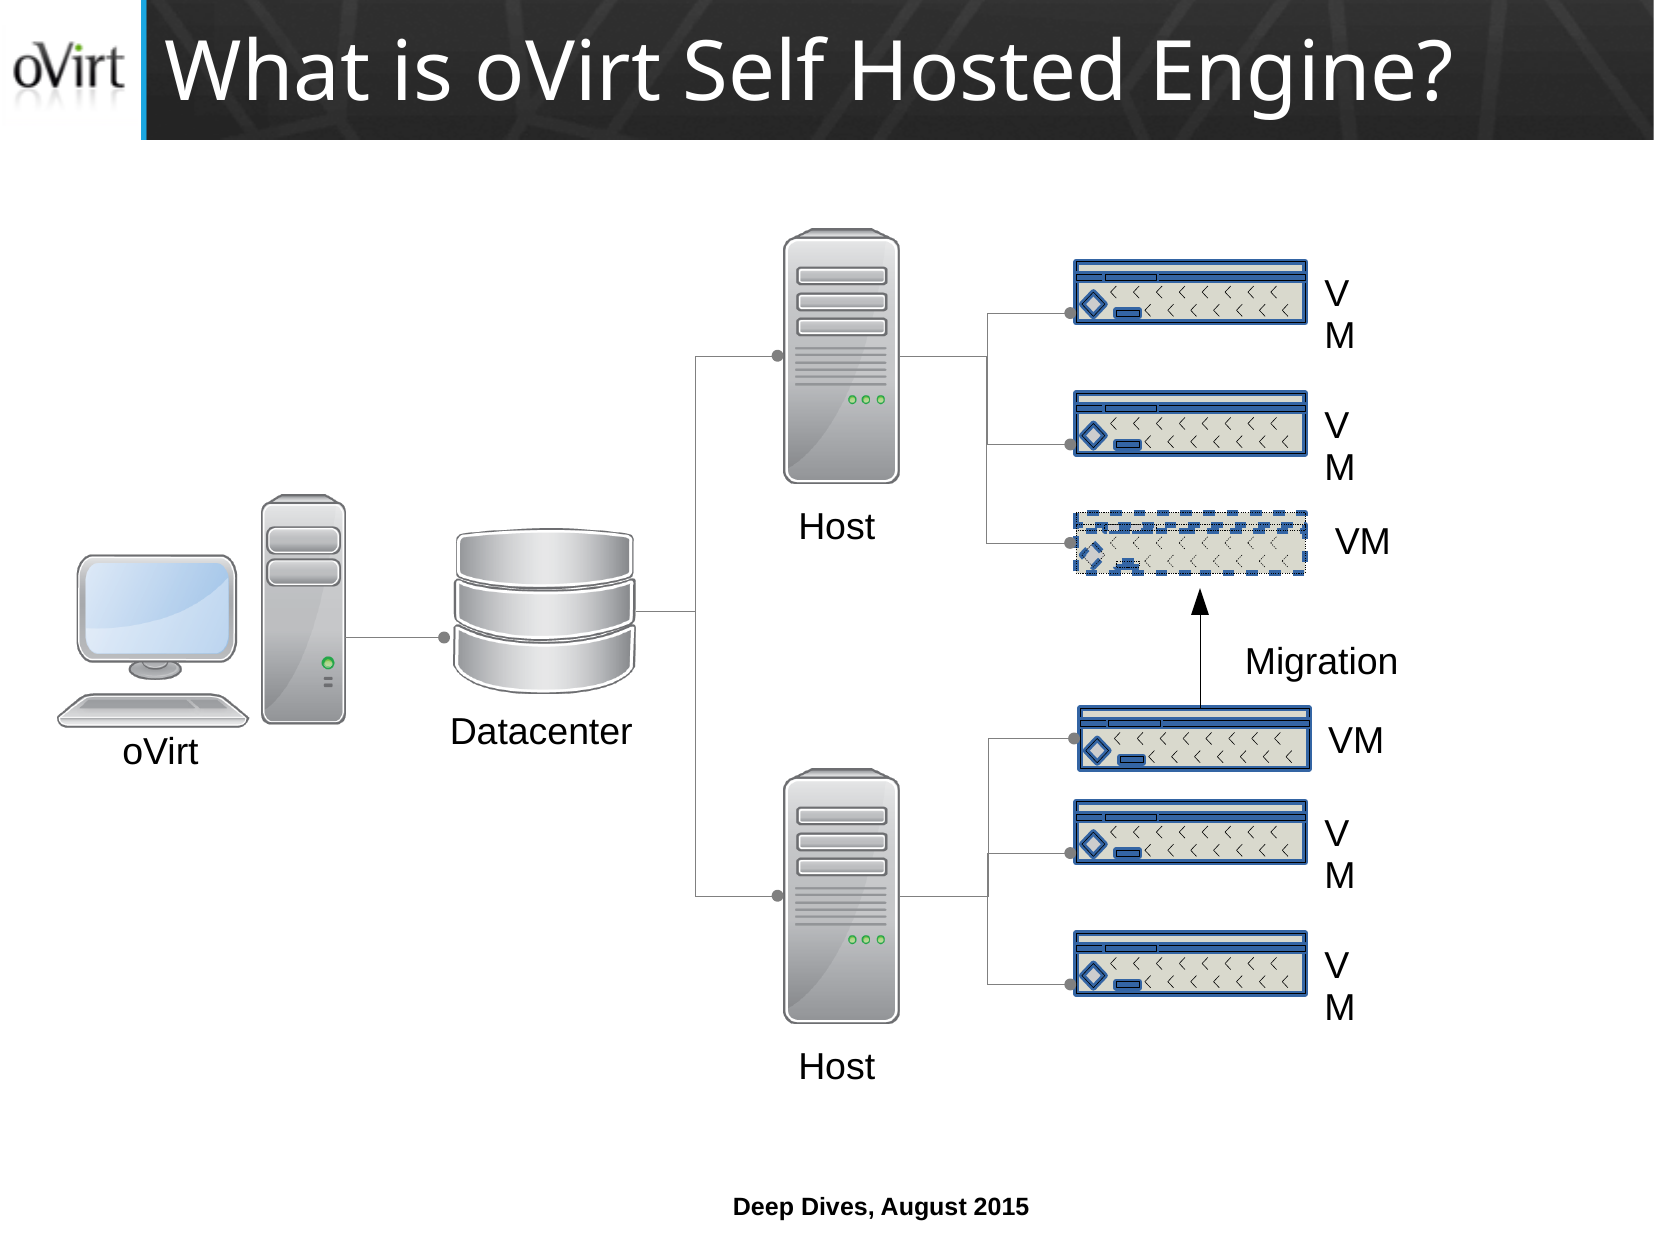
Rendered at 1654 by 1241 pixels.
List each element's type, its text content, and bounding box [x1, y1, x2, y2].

text_box Host [783, 1038, 891, 1096]
text_box VM [1309, 936, 1396, 1036]
text_box [1081, 721, 1108, 726]
text_box [1157, 815, 1305, 820]
text_box [1157, 275, 1305, 280]
text_box [1106, 406, 1156, 411]
picture [783, 768, 900, 1024]
text_box Migration [1230, 633, 1414, 691]
text_box Host [783, 498, 891, 556]
text_box oVirt [107, 723, 271, 781]
text_box VM [1320, 513, 1477, 612]
text_box [1157, 406, 1305, 411]
picture [453, 528, 636, 695]
text_box [1077, 821, 1305, 862]
picture [783, 228, 900, 484]
text_box VM [1309, 265, 1396, 365]
text_box [1076, 802, 1306, 820]
text_box [1161, 721, 1309, 726]
text_box [1081, 727, 1309, 768]
text_box [1106, 815, 1156, 820]
text_box [1106, 275, 1156, 280]
title What is oVirt Self Hosted Engine? [164, 18, 1653, 119]
text_box [1081, 709, 1309, 720]
text_box [1157, 946, 1305, 951]
text_box [1076, 262, 1306, 280]
text_box [1077, 934, 1305, 993]
text_box [1077, 281, 1305, 322]
text_box [1106, 946, 1156, 951]
text_box VM [1309, 805, 1396, 905]
picture [45, 494, 346, 739]
text_box [1109, 721, 1160, 726]
text_box VM [1313, 711, 1471, 811]
text_box Datacenter [435, 703, 661, 784]
picture [0, 0, 1654, 140]
text_box [1077, 394, 1305, 453]
text_box [1076, 512, 1306, 574]
text_box VM [1309, 396, 1396, 496]
